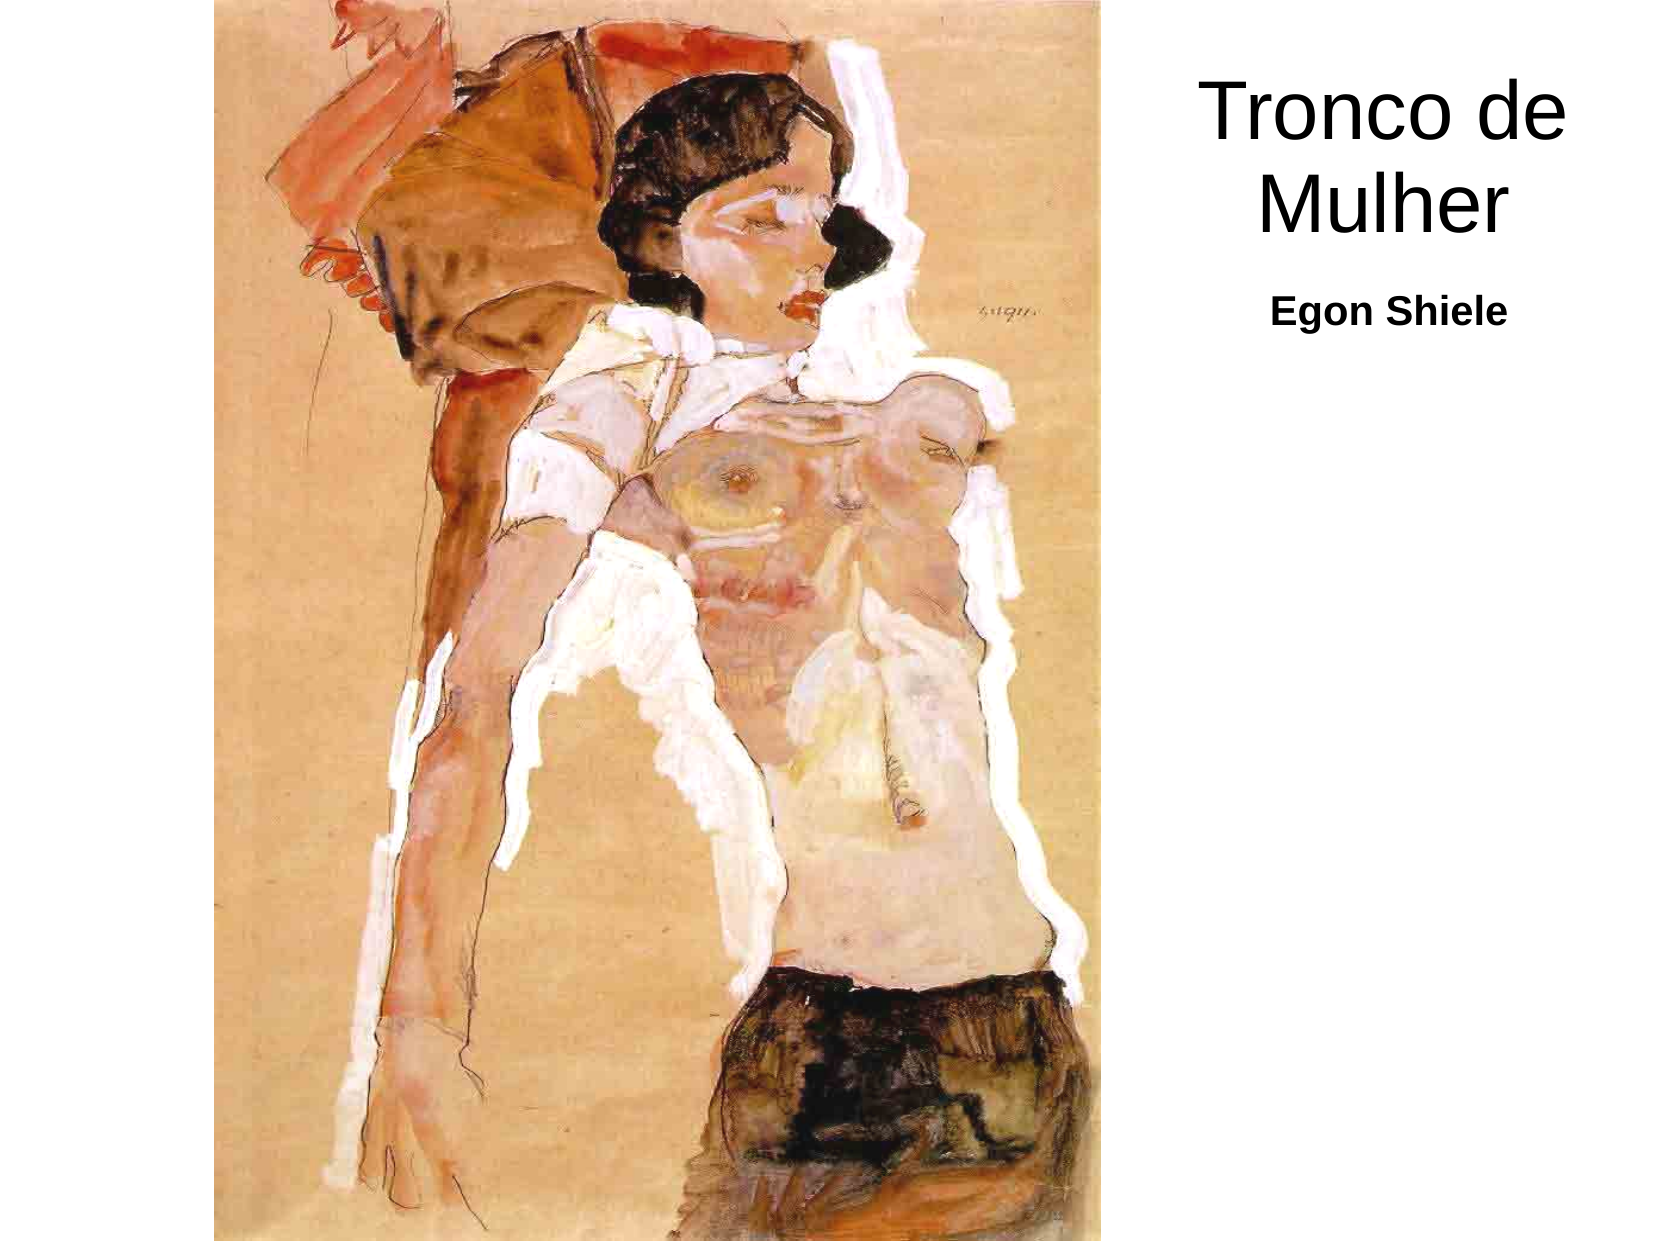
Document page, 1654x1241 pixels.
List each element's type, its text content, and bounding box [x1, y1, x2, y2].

picture [214, 0, 1101, 1241]
title Tronco de Mulher Egon Shiele [1113, 21, 1654, 480]
